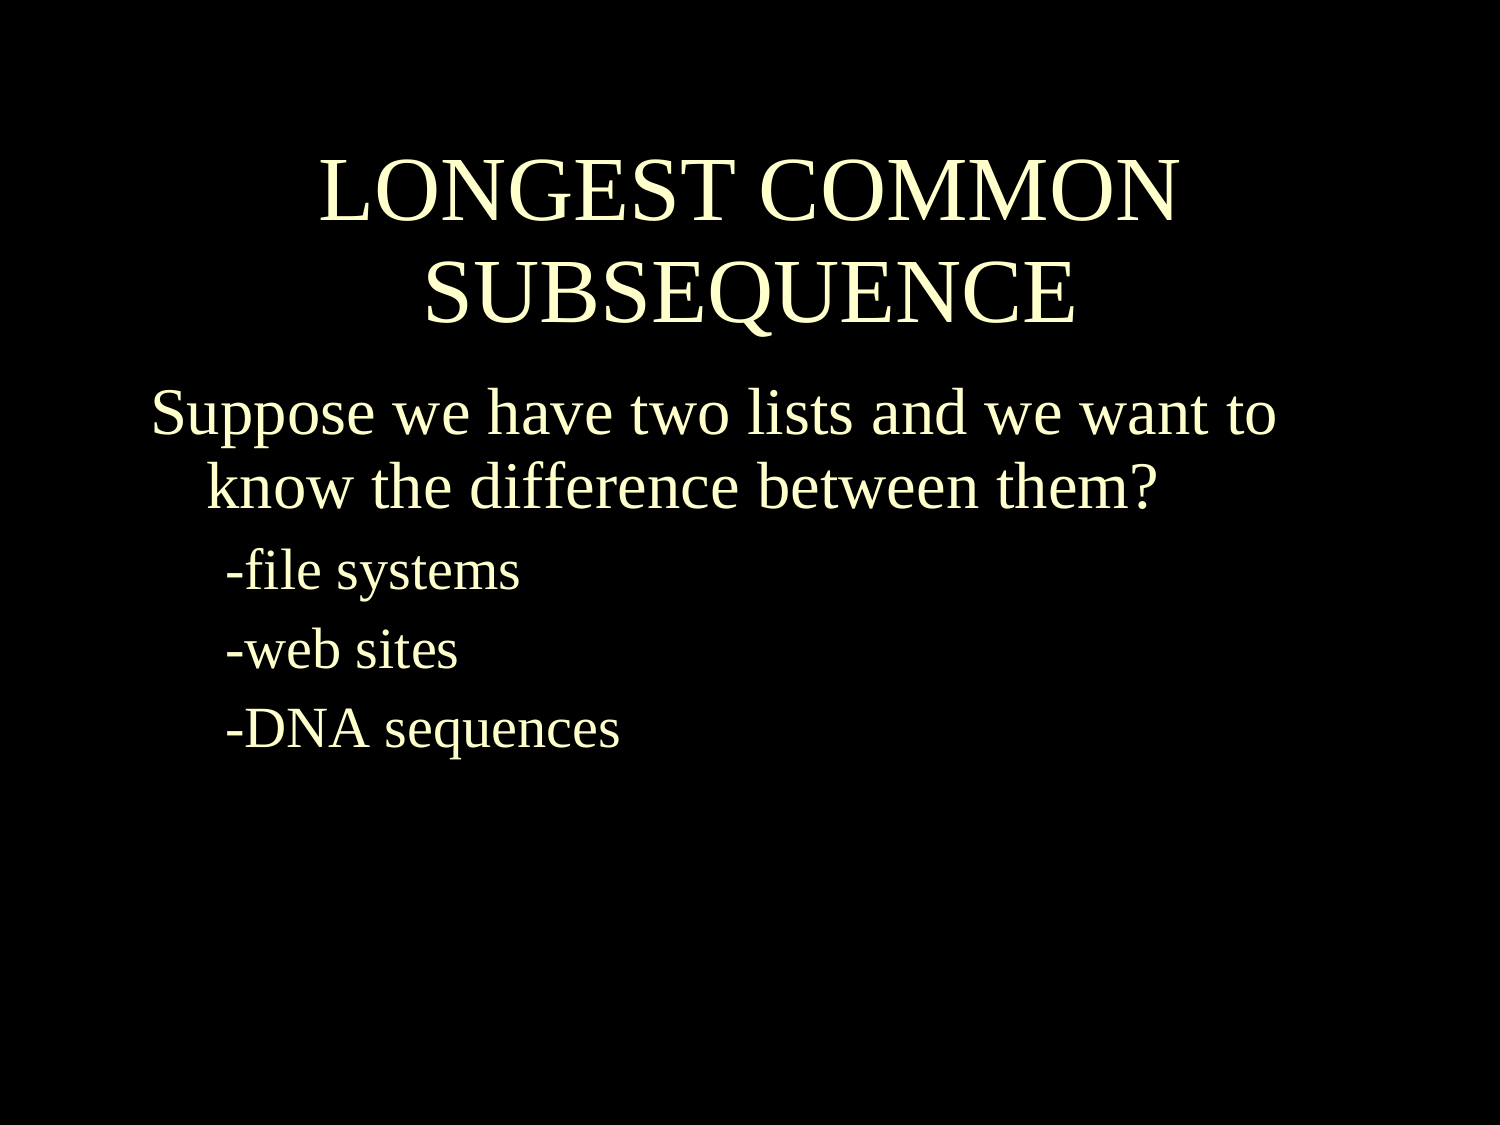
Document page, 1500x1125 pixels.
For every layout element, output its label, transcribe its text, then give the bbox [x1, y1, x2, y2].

title LONGEST COMMON SUBSEQUENCE [22, 139, 1480, 343]
list Suppose we have two lists and we want to know the difference between them? -file systems -web sites -DNA sequences [150, 375, 1388, 1011]
